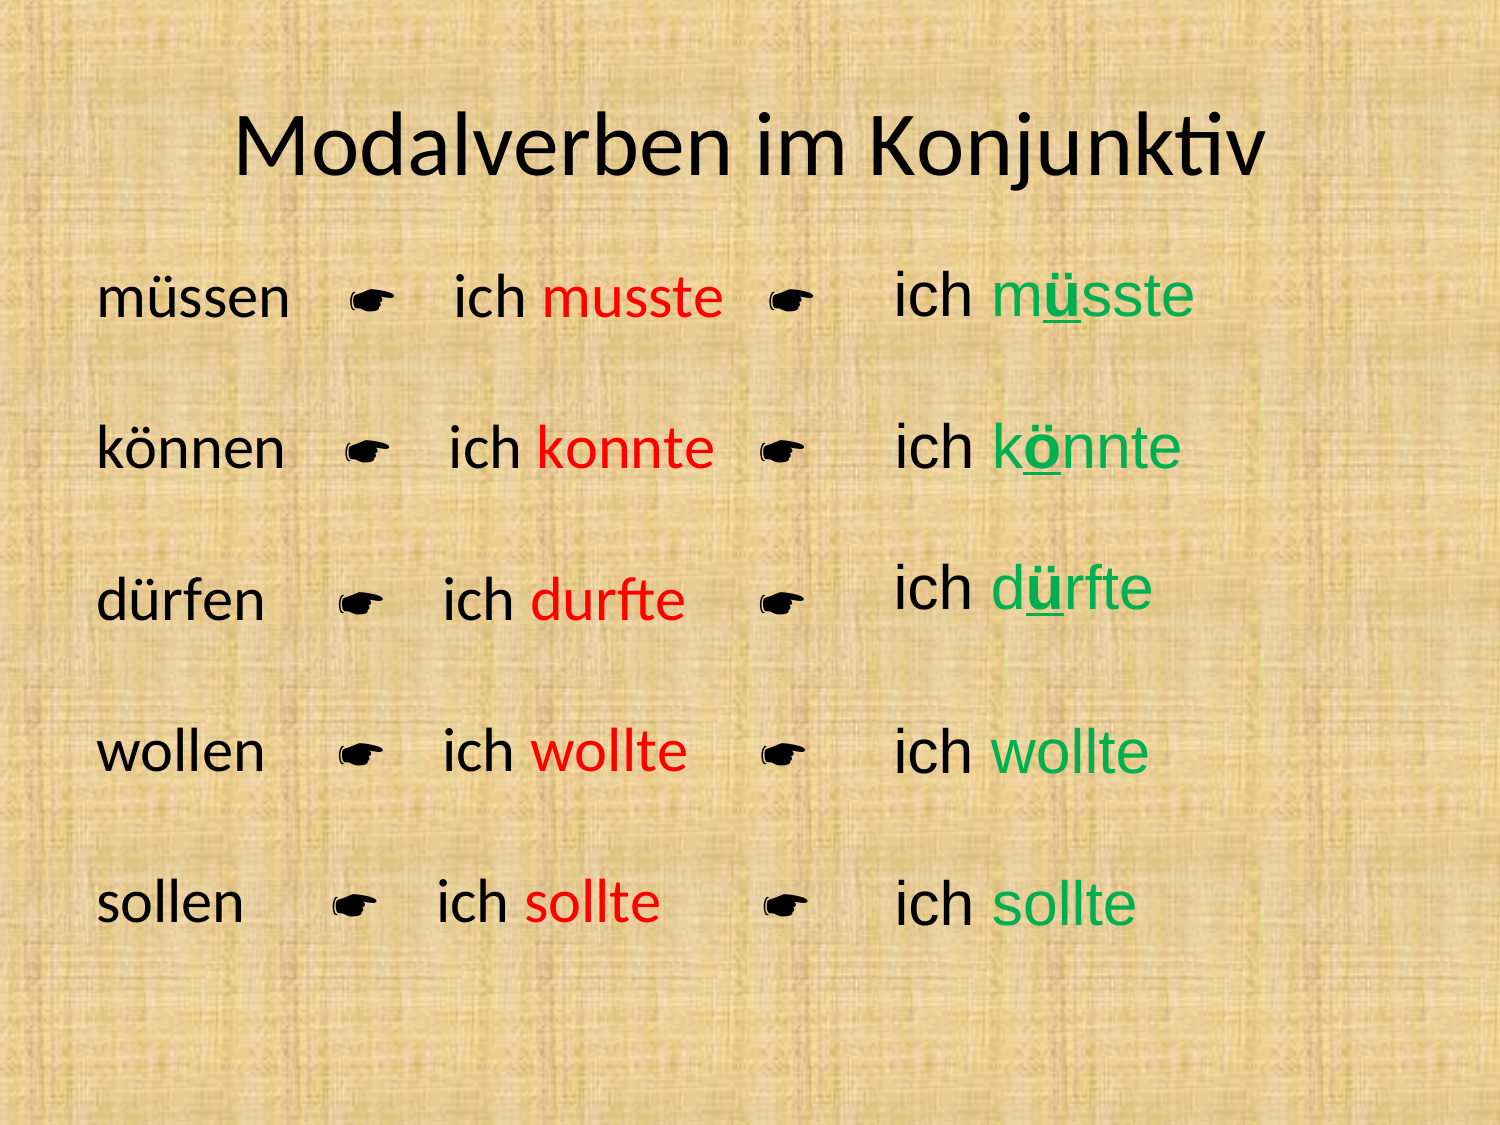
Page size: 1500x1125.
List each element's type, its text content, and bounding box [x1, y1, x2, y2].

list müssen  ich musste  können  ich konnte  dürfen  ich durfte  wollen  ich wollte  sollen  ich sollte  [75, 262, 1426, 1093]
text_box ich dürfte [878, 539, 1243, 630]
text_box ich sollte [879, 855, 1266, 946]
picture [0, 0, 1500, 1125]
text_box ich müsste [878, 246, 1266, 337]
text_box ich wollte [878, 703, 1278, 794]
text_box ich könnte [879, 398, 1266, 489]
title Modalverben im Konjunktiv [75, 45, 1426, 233]
